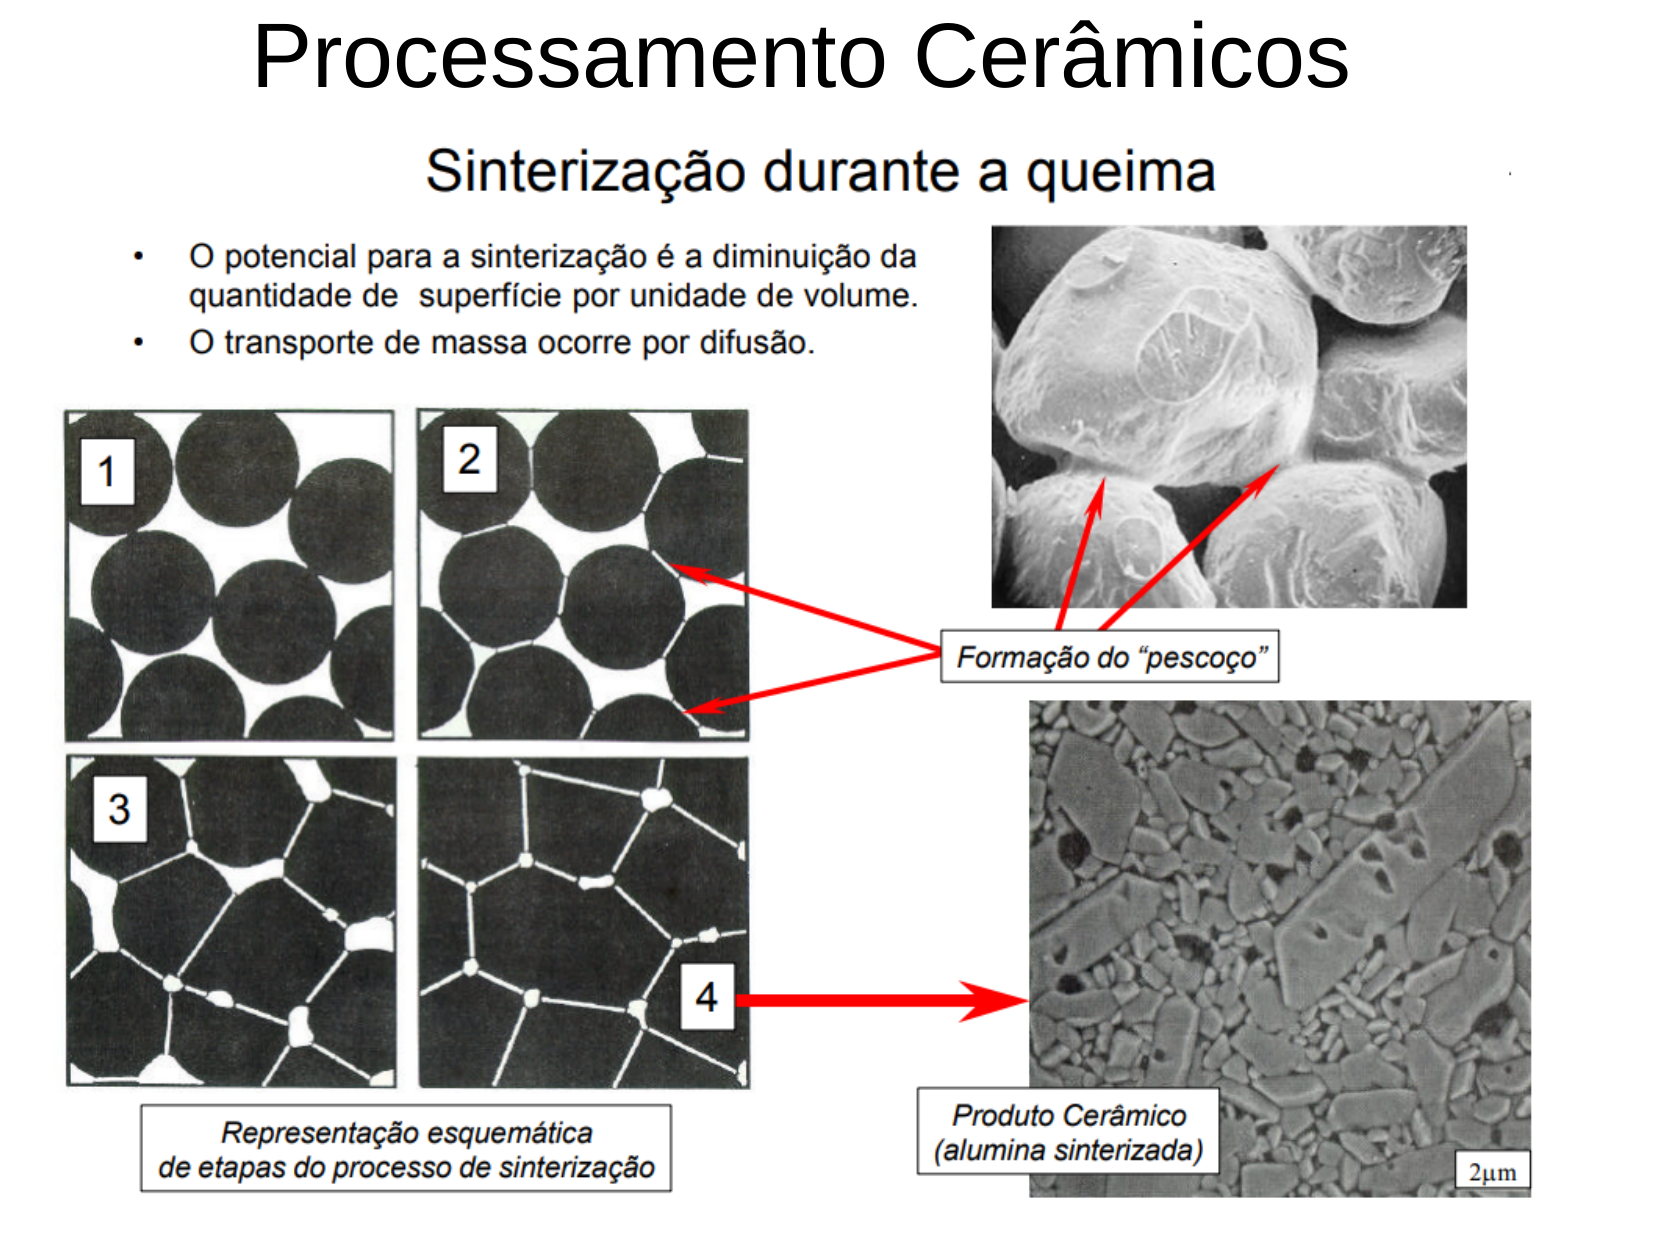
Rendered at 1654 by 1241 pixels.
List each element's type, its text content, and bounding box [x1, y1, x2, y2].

title Processamento Cerâmicos [70, 0, 1559, 94]
picture [35, 94, 1569, 1237]
